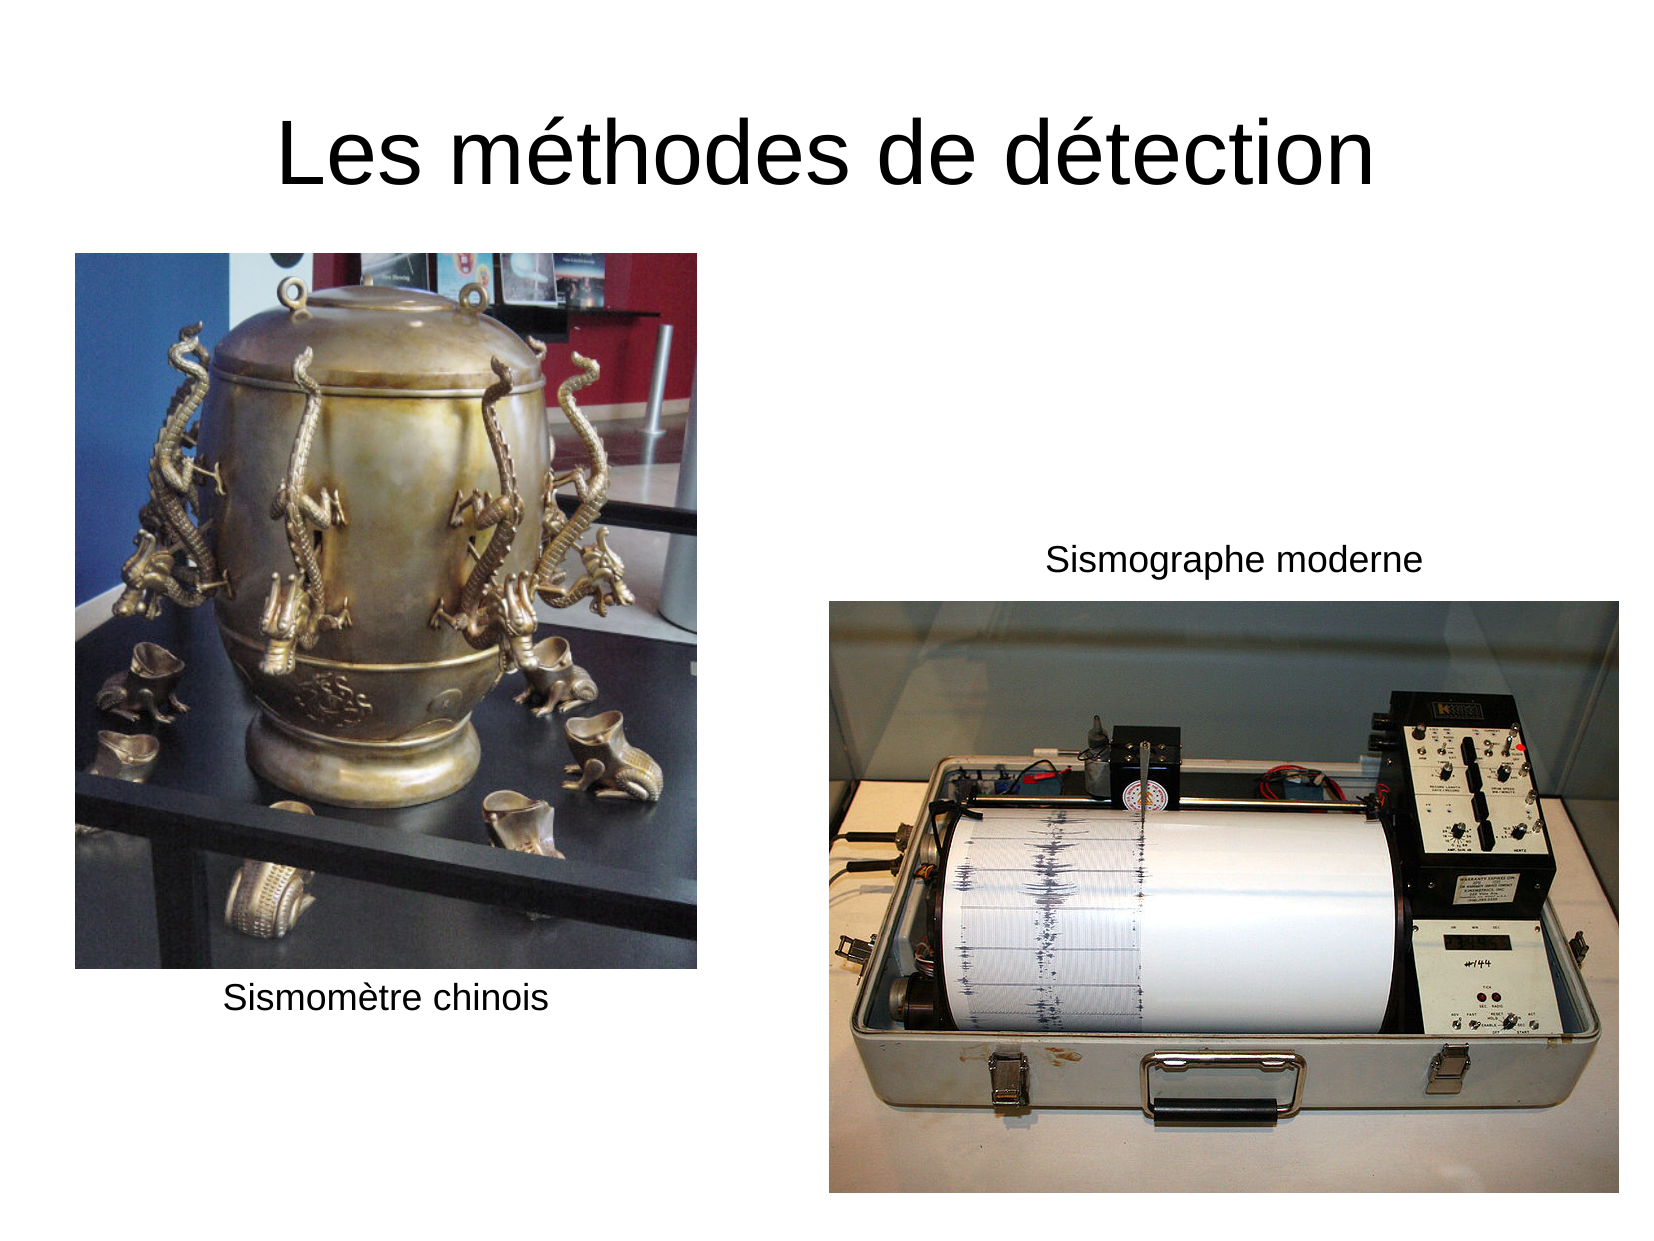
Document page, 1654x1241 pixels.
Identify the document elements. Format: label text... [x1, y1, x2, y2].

text_box Sismographe moderne [838, 531, 1630, 589]
picture [75, 253, 697, 968]
title Les méthodes de détection [82, 49, 1571, 257]
picture [829, 601, 1619, 1193]
text_box Sismomètre chinois [75, 968, 697, 1026]
